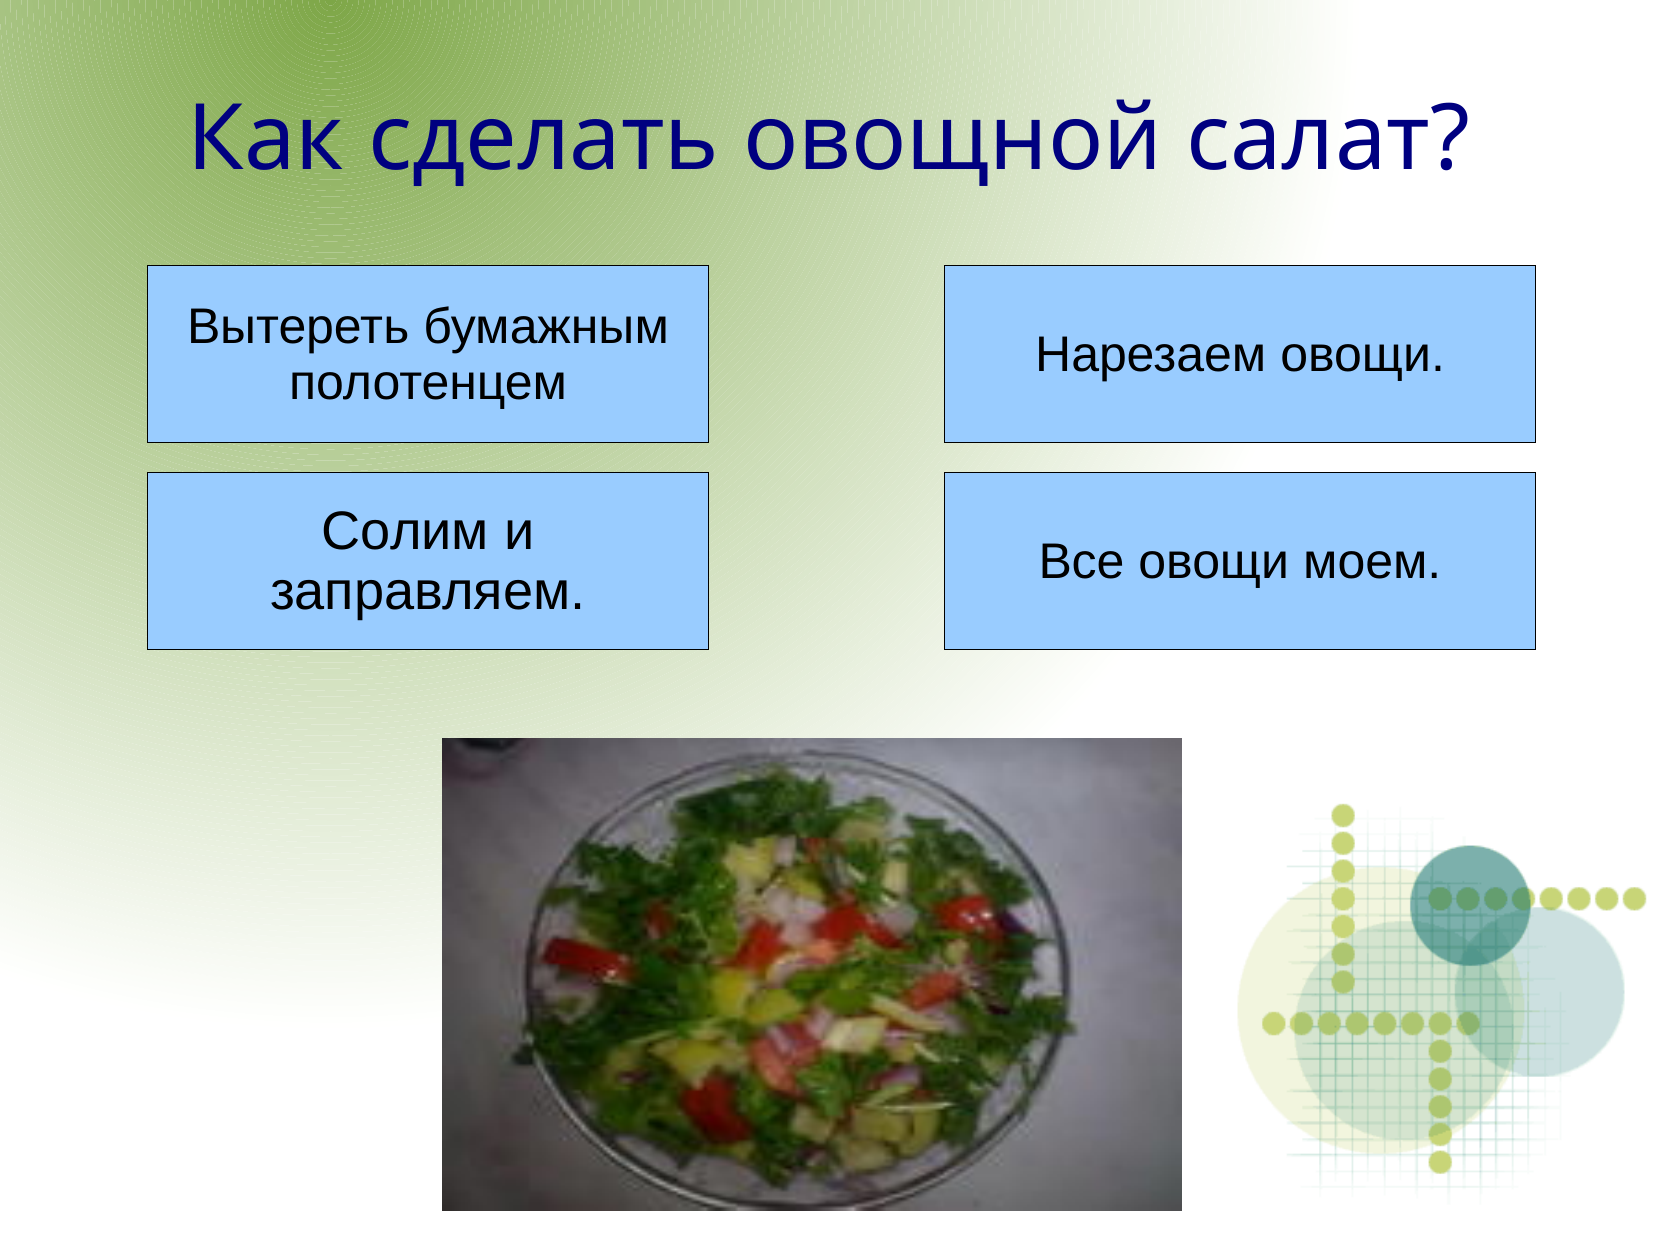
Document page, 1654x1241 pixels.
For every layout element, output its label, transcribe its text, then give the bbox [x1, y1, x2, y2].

title Как сделать овощной салат? [123, 29, 1536, 237]
text_box Все овощи моем. [944, 472, 1536, 650]
text_box Вытереть бумажным полотенцем [147, 265, 709, 443]
picture [442, 738, 1182, 1211]
text_box Нарезаем овощи. [944, 265, 1536, 443]
text_box Солим и заправляем. [147, 472, 709, 650]
